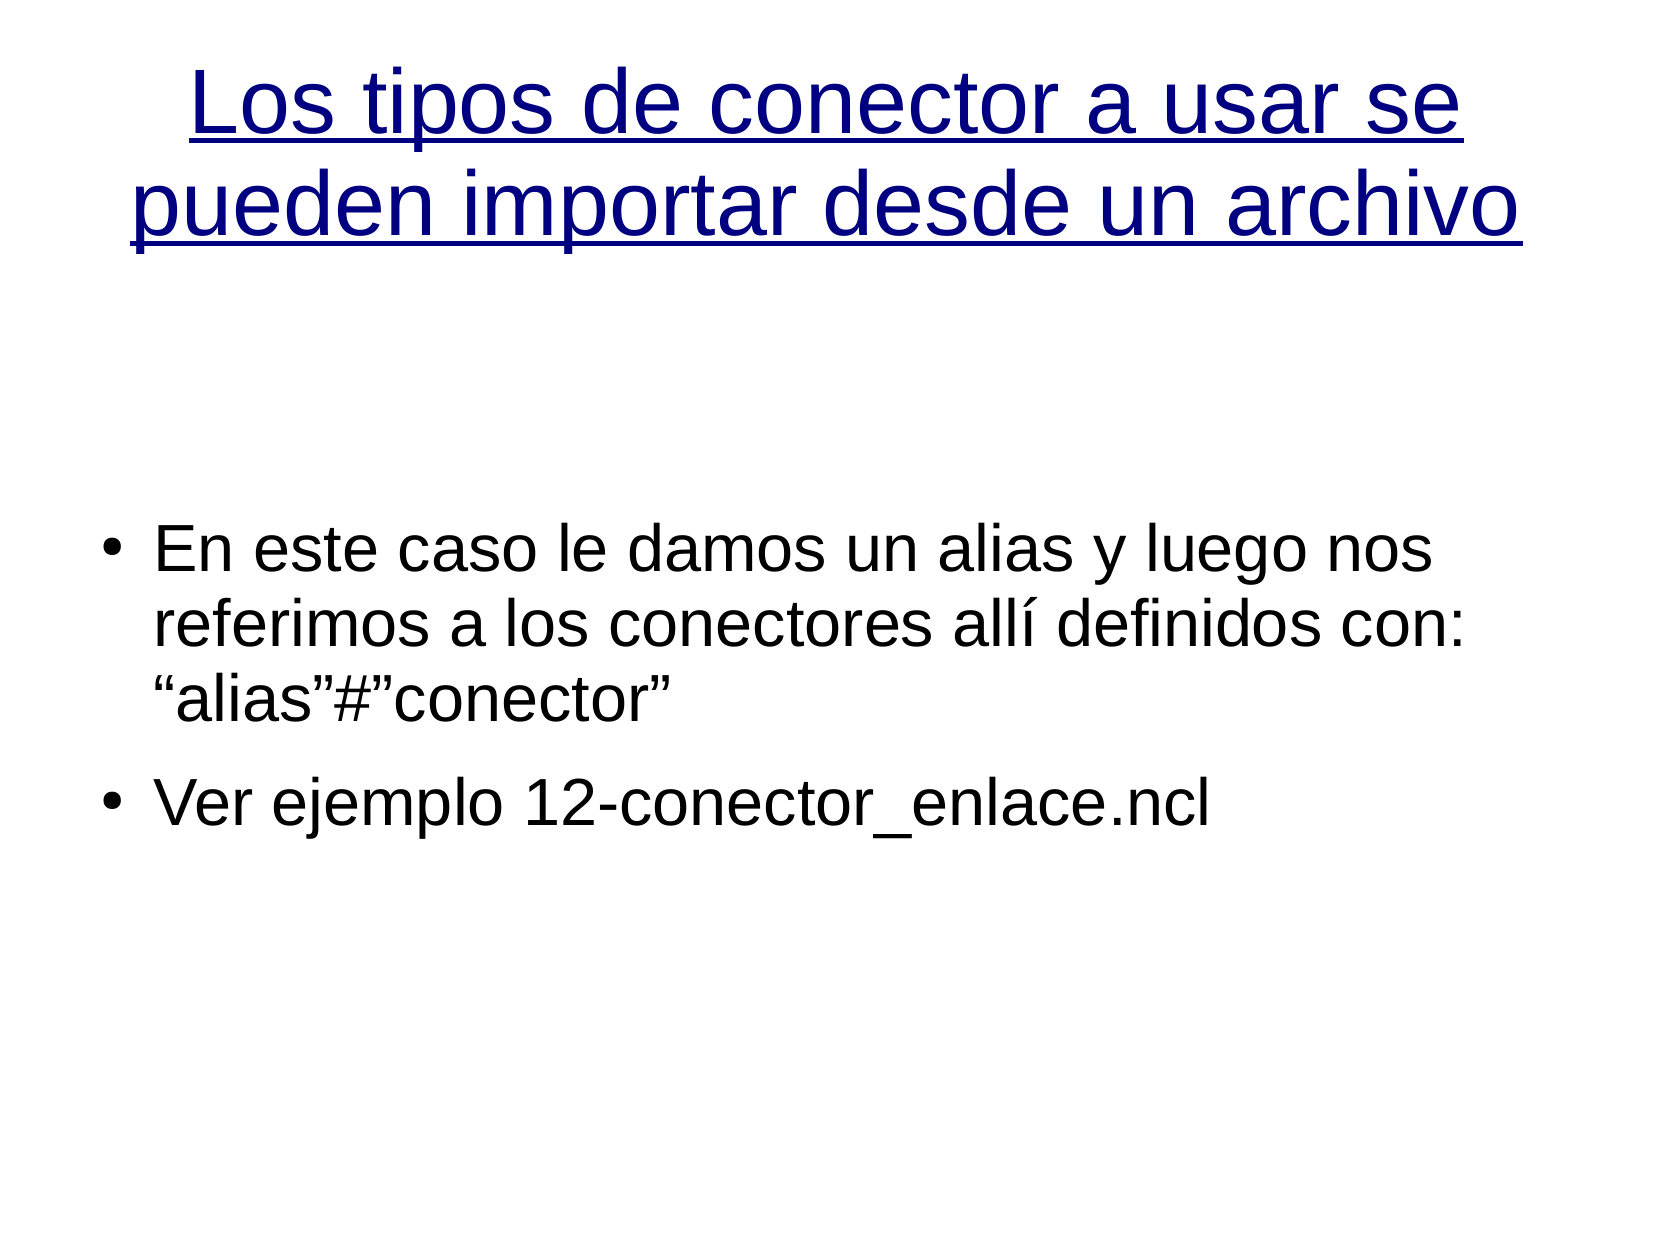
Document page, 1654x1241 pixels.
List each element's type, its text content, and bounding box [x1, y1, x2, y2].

title Los tipos de conector a usar se pueden importar desde un archivo [82, 49, 1571, 257]
list En este caso le damos un alias y luego nos referimos a los conectores allí definidos con: “alias”#”conector” Ver ejemplo 12-conector_enlace.ncl [82, 511, 1538, 976]
